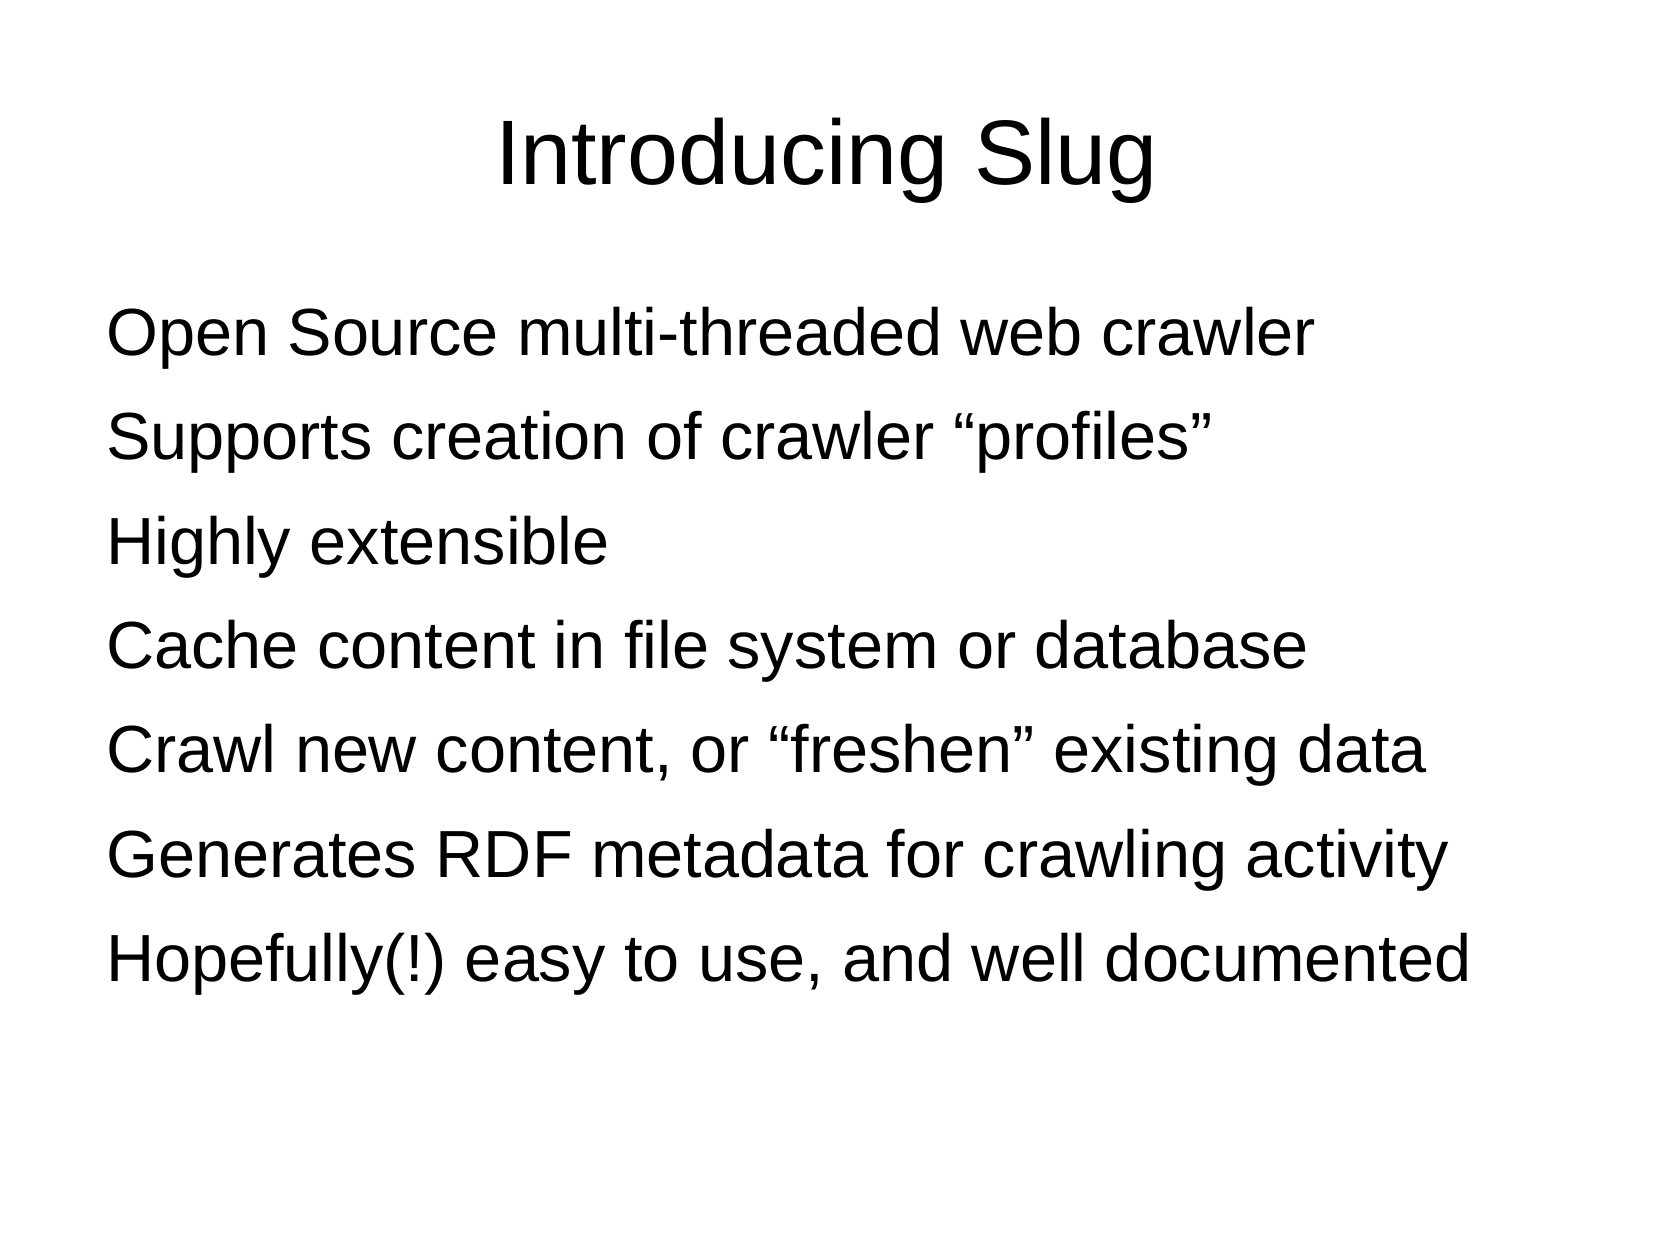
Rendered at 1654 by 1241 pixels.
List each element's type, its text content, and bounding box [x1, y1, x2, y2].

title Introducing Slug [82, 49, 1571, 257]
list Open Source multi-threaded web crawler Supports creation of crawler “profiles” Highly extensible Cache content in file system or database Crawl new content, or “freshen” existing data Generates RDF metadata for crawling activity Hopefully(!) easy to use, and well documented [88, 295, 1577, 1114]
